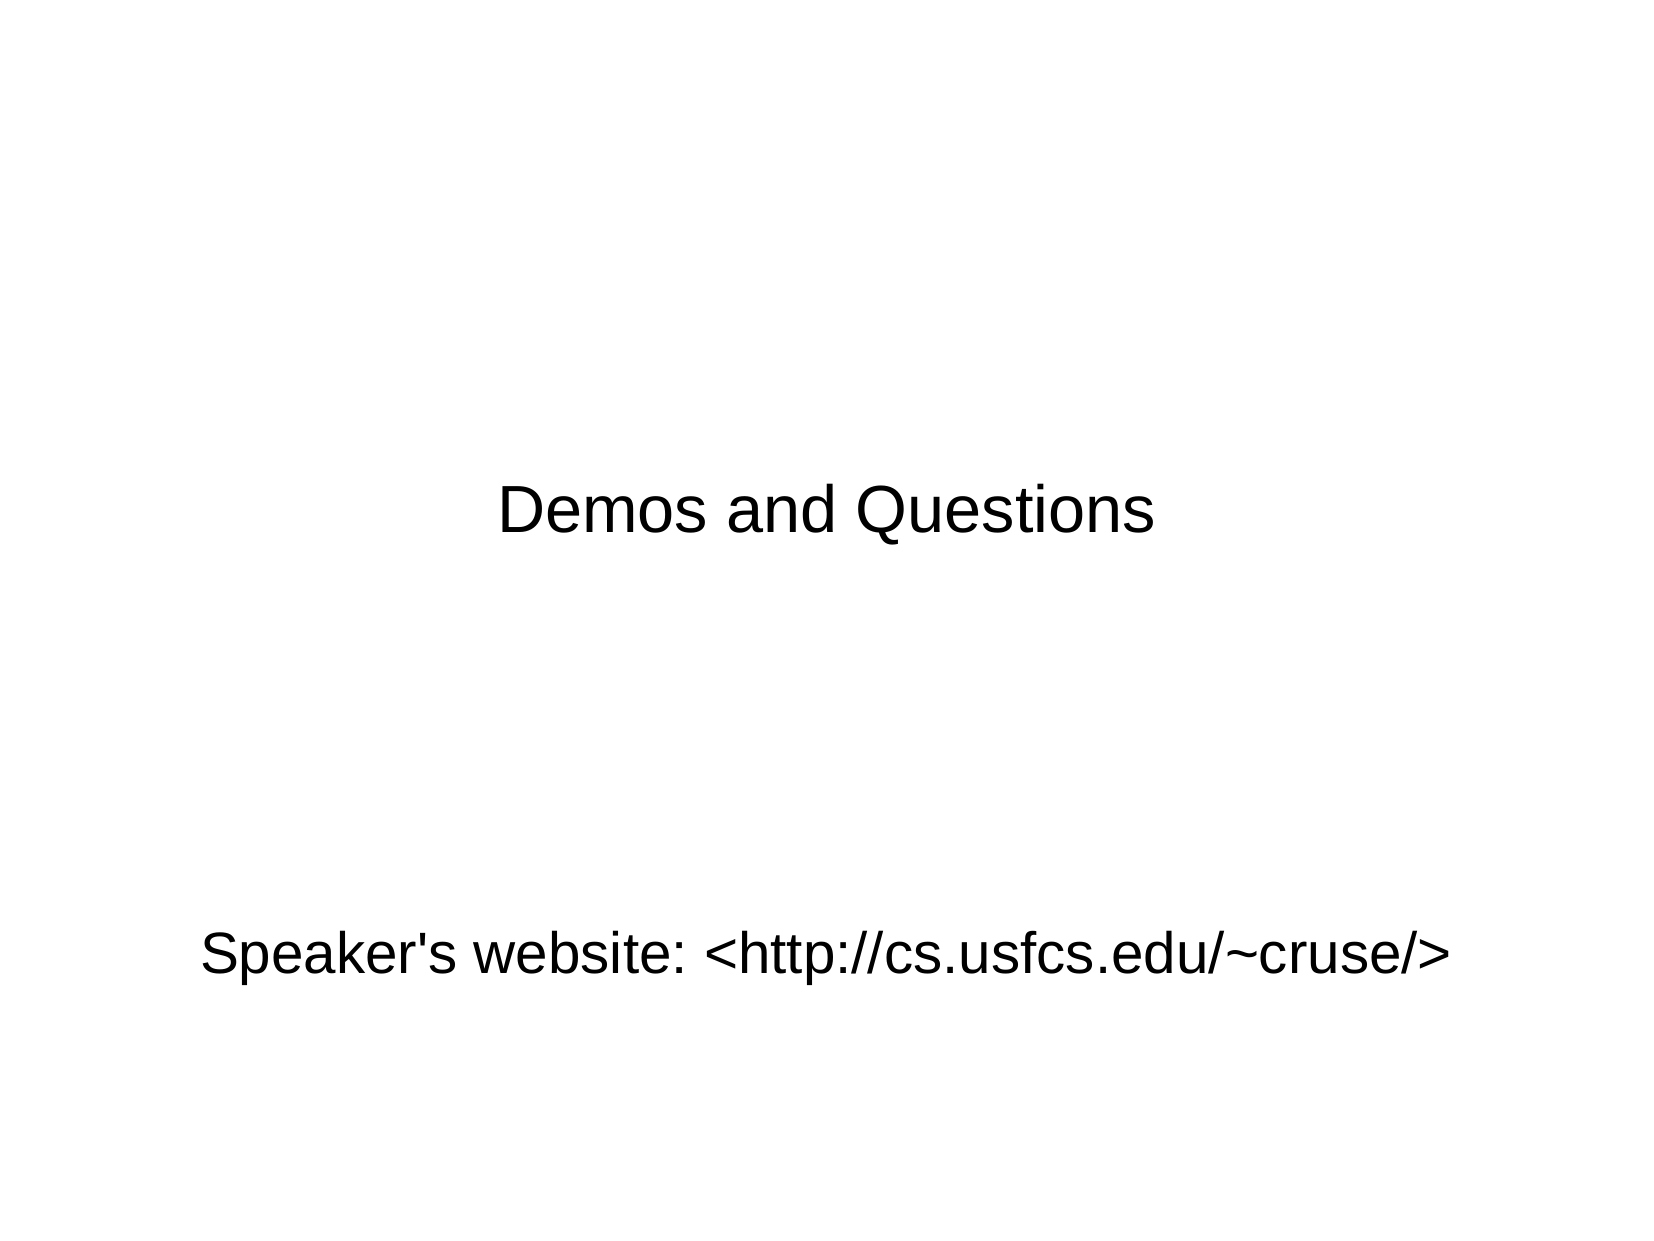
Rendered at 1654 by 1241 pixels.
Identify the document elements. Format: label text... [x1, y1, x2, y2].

subtitle Demos and Questions Speaker's website: <http://cs.usfcs.edu/~cruse/> [82, 56, 1571, 1102]
